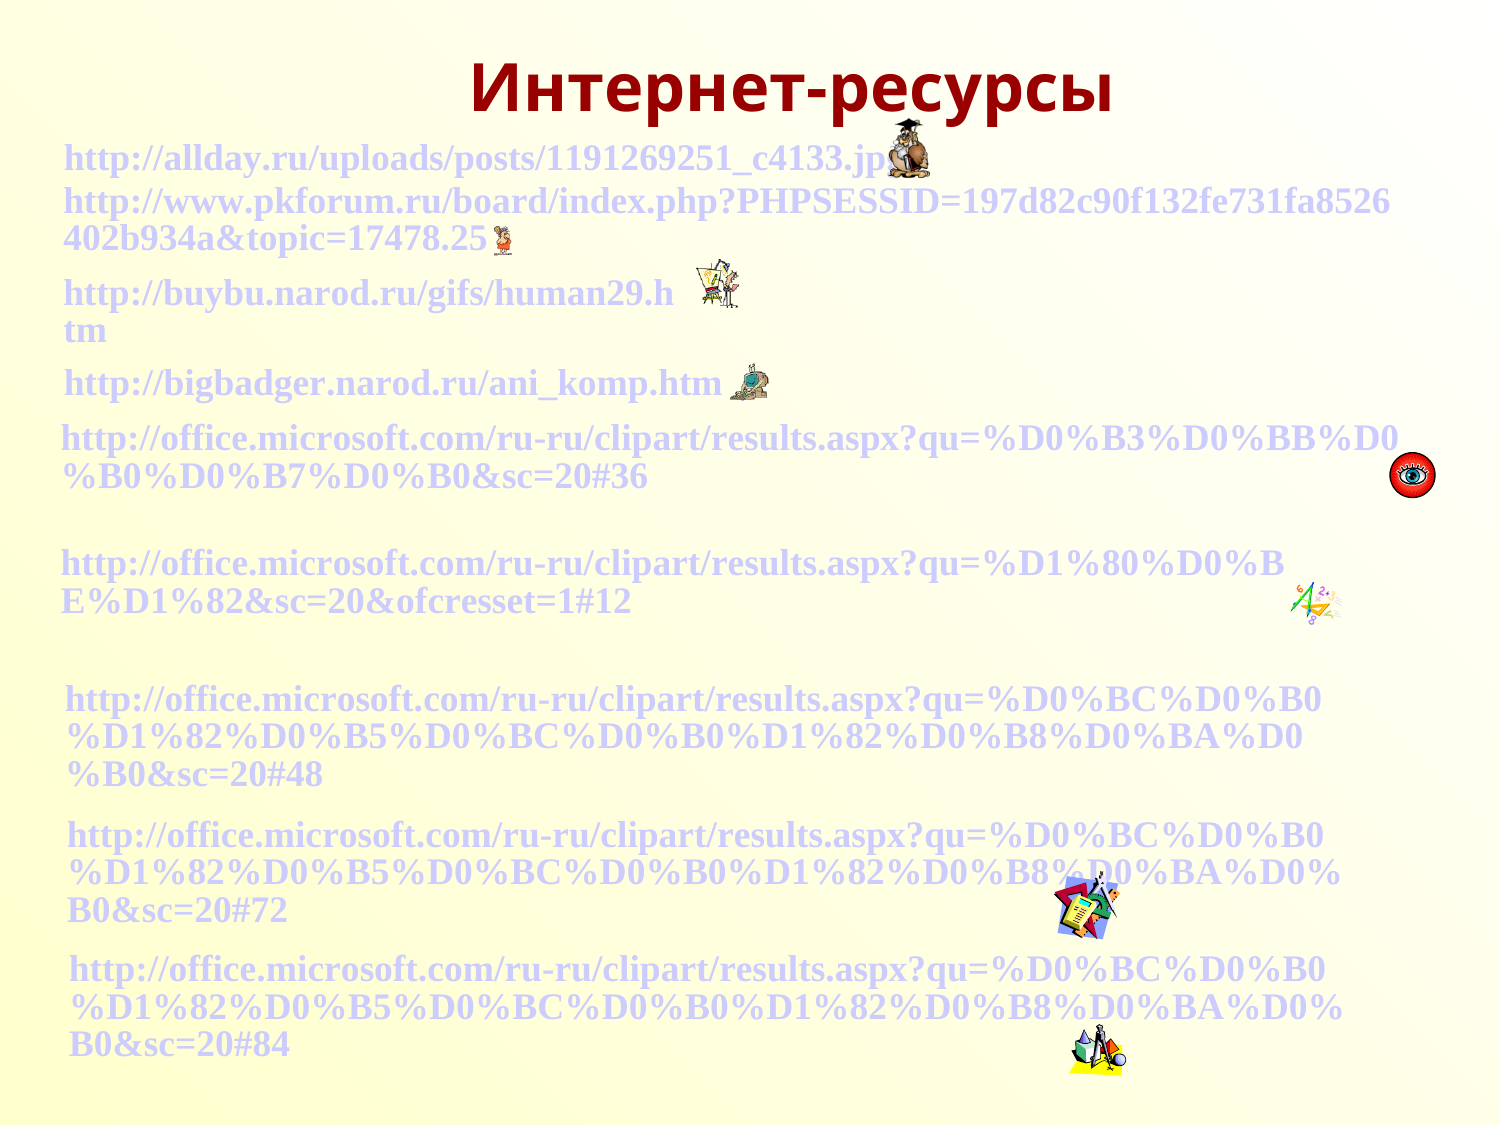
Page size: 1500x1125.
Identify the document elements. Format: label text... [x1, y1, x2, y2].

picture [494, 226, 526, 259]
picture [1389, 451, 1436, 499]
text_box http://bigbadger.narod.ru/ani_komp.htm [48, 350, 749, 411]
picture [888, 133, 930, 167]
text_box http://office.microsoft.com/ru-ru/clipart/results.aspx?qu=%D0%BC%D0%B0%D1%82%D0%B5%D0%BC%D0%B0%D1%82%D0%B8%D0%BA%D0%B0&sc=20#84 [54, 936, 1371, 1043]
text_box http://office.microsoft.com/ru-ru/clipart/results.aspx?qu=%D0%B3%D0%BB%D0%B0%D0%B7%D0%B0&sc=20#36 [45, 405, 1441, 511]
text_box Интернет-ресурсы [453, 36, 1131, 133]
picture [1069, 1023, 1127, 1077]
picture [1053, 870, 1121, 936]
text_box http://www.pkforum.ru/board/index.php?PHPSESSID=197d82c90f132fe731fa8526402b934a&topic=17478.25 [48, 167, 1409, 274]
picture [1290, 581, 1343, 626]
text_box http://allday.ru/uploads/posts/1191269251_c4133.jpg [48, 124, 888, 167]
picture [696, 259, 739, 308]
text_box http://office.microsoft.com/ru-ru/clipart/results.aspx?qu=%D0%BC%D0%B0%D1%82%D0%B5%D0%BC%D0%B0%D1%82%D0%B8%D0%BA%D0%B0&sc=20#48 [50, 666, 1353, 772]
text_box http://office.microsoft.com/ru-ru/clipart/results.aspx?qu=%D0%BC%D0%B0%D1%82%D0%B5%D0%BC%D0%B0%D1%82%D0%B8%D0%BA%D0%B0&sc=20#72 [52, 802, 1359, 908]
text_box http://buybu.narod.ru/gifs/human29.htm [48, 259, 692, 350]
picture [725, 359, 771, 404]
text_box http://office.microsoft.com/ru-ru/clipart/results.aspx?qu=%D1%80%D0%BE%D1%82&sc=20&ofcresset=1#12 [45, 530, 1319, 636]
